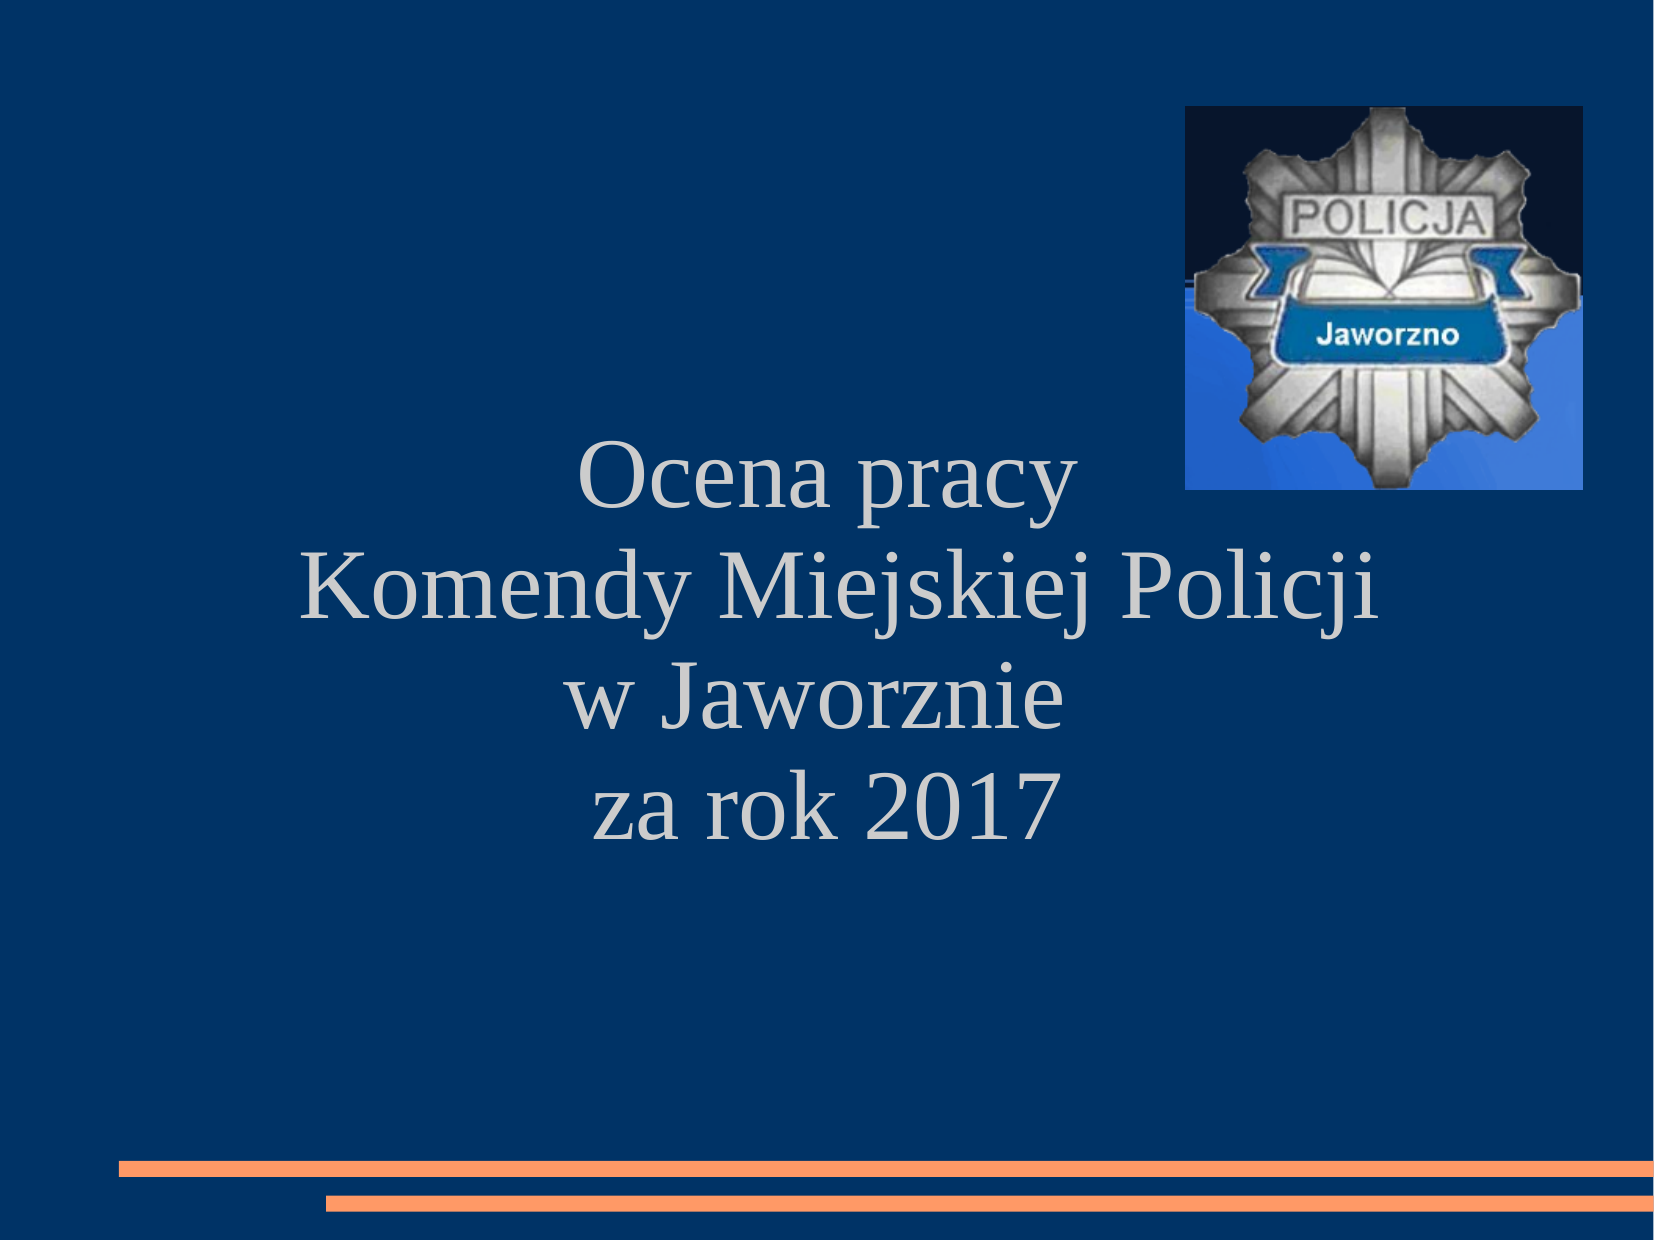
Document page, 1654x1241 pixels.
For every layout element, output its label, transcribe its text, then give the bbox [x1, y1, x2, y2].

subtitle Ocena pracy Komendy Miejskiej Policji w Jaworznie za rok 2017 [121, 46, 1534, 1132]
picture [1534, 106, 1583, 490]
